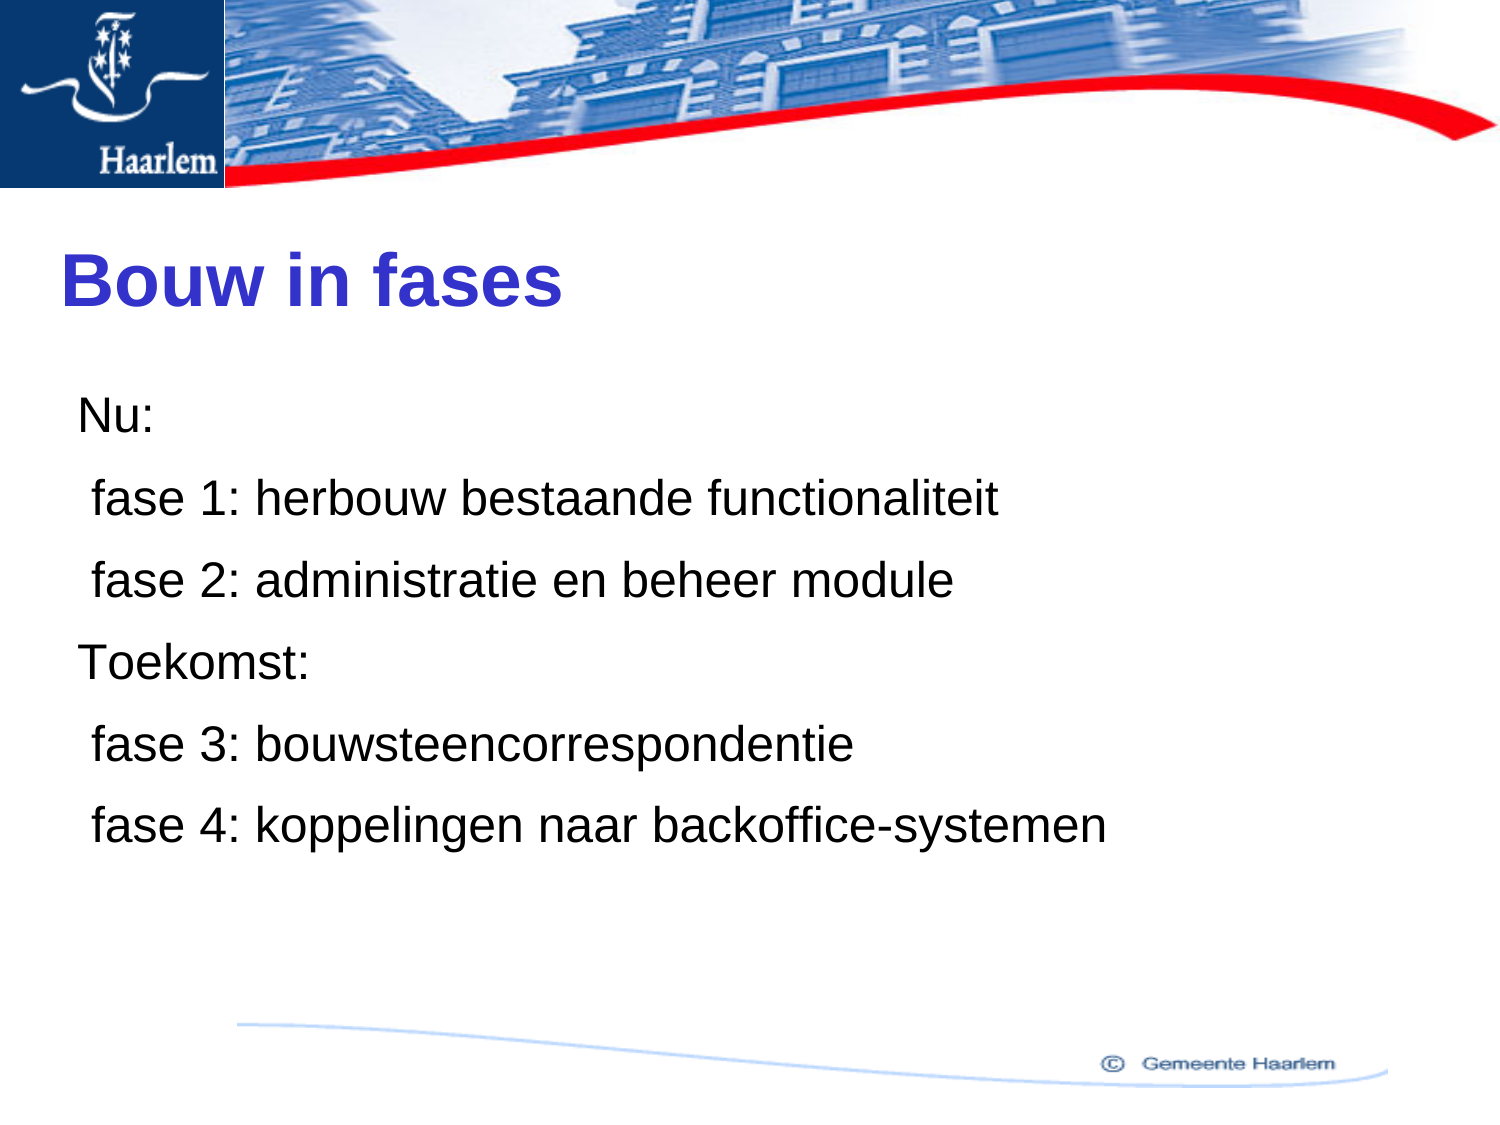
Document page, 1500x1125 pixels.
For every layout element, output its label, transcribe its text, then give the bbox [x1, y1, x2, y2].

text_box Nu: fase 1: herbouw bestaande functionaliteit fase 2: administratie en beheer module Toekomst: fase 3: bouwsteencorrespondentie fase 4: koppelingen naar backoffice-systemen [62, 383, 1413, 861]
picture [237, 1017, 1388, 1088]
picture [225, 0, 1500, 188]
text_box Bouw in fases [46, 236, 1388, 330]
picture [0, 0, 224, 188]
